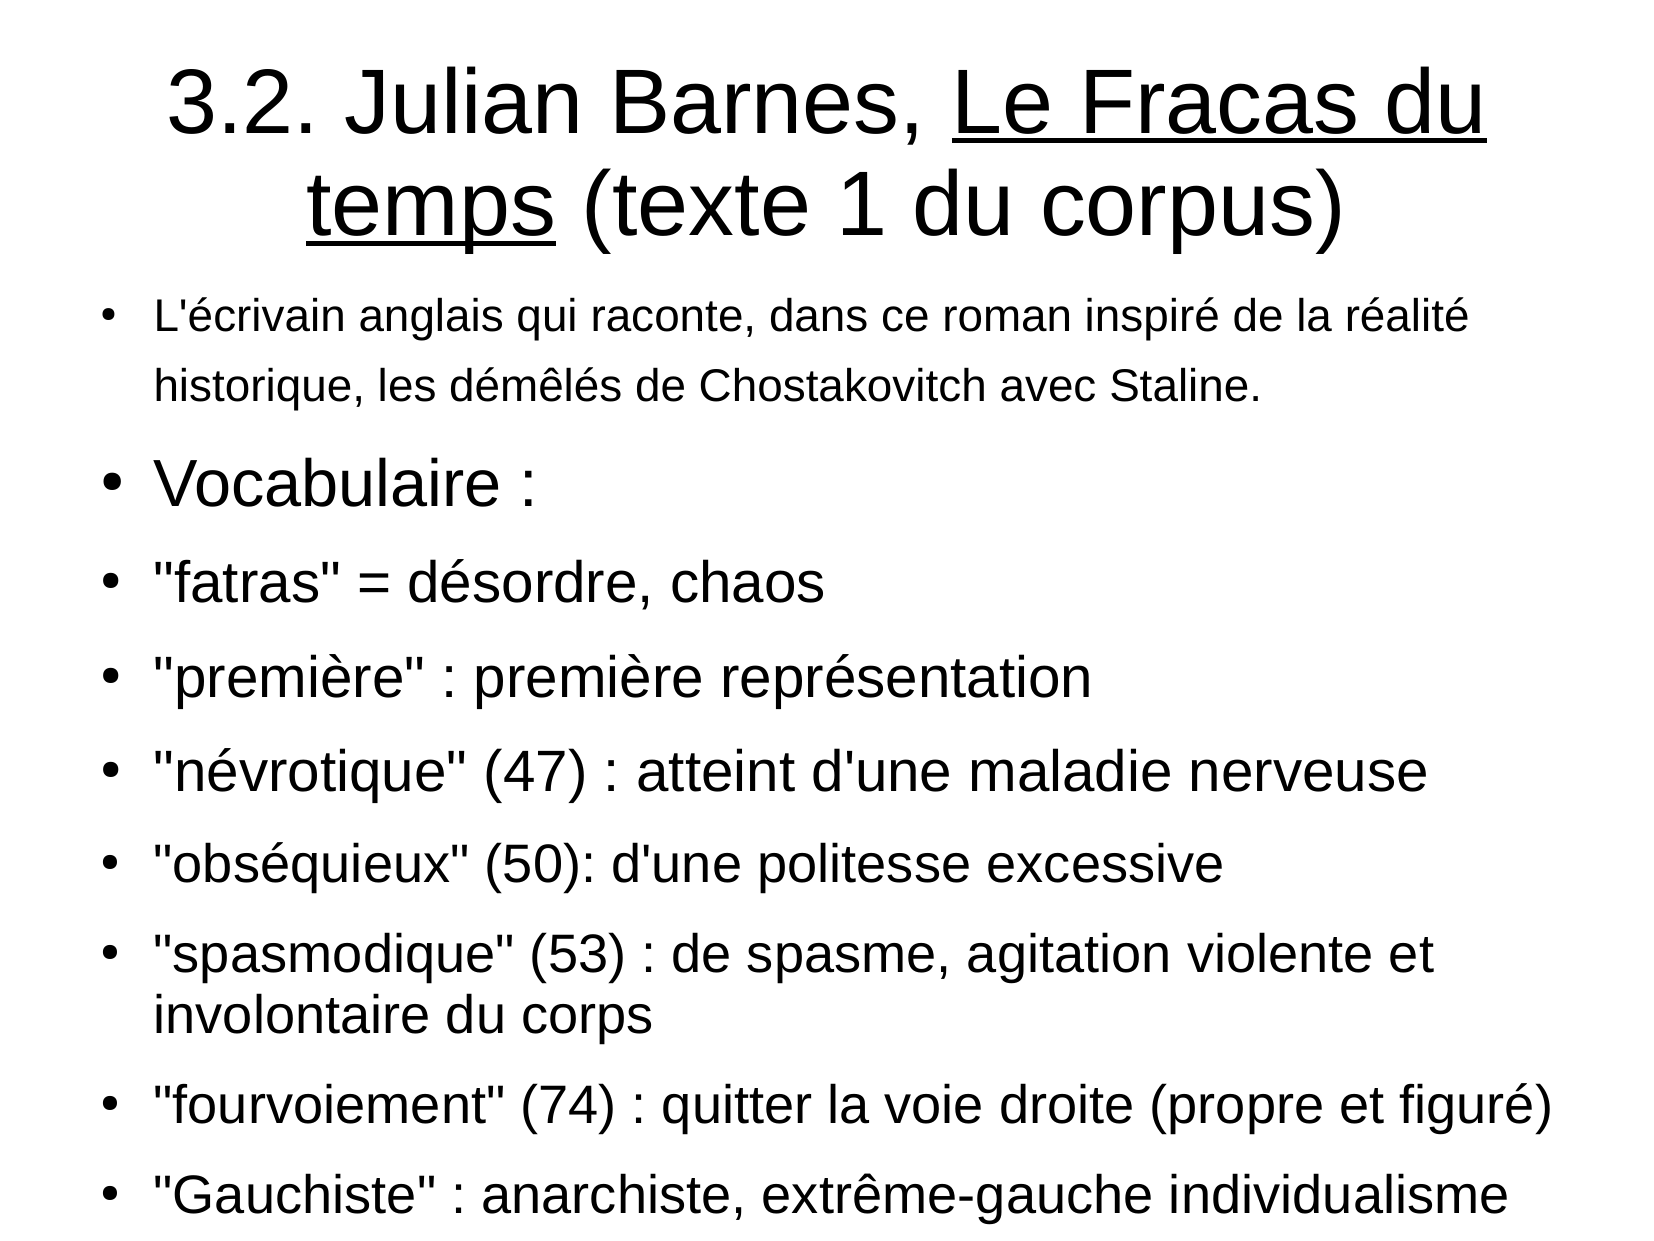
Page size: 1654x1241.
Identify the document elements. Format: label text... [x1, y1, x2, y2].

list L'écrivain anglais qui raconte, dans ce roman inspiré de la réalité historique, les démêlés de Chostakovitch avec Staline. Vocabulaire : "fatras" = désordre, chaos "première" : première représentation "névrotique" (47) : atteint d'une maladie nerveuse "obséquieux" (50): d'une politesse excessive "spasmodique" (53) : de spasme, agitation violente et involontaire du corps "fourvoiement" (74) : quitter la voie droite (propre et figuré) "Gauchiste" : anarchiste, extrême-gauche individualisme [82, 290, 1571, 1225]
title 3.2. Julian Barnes, Le Fracas du temps (texte 1 du corpus) [82, 49, 1571, 257]
